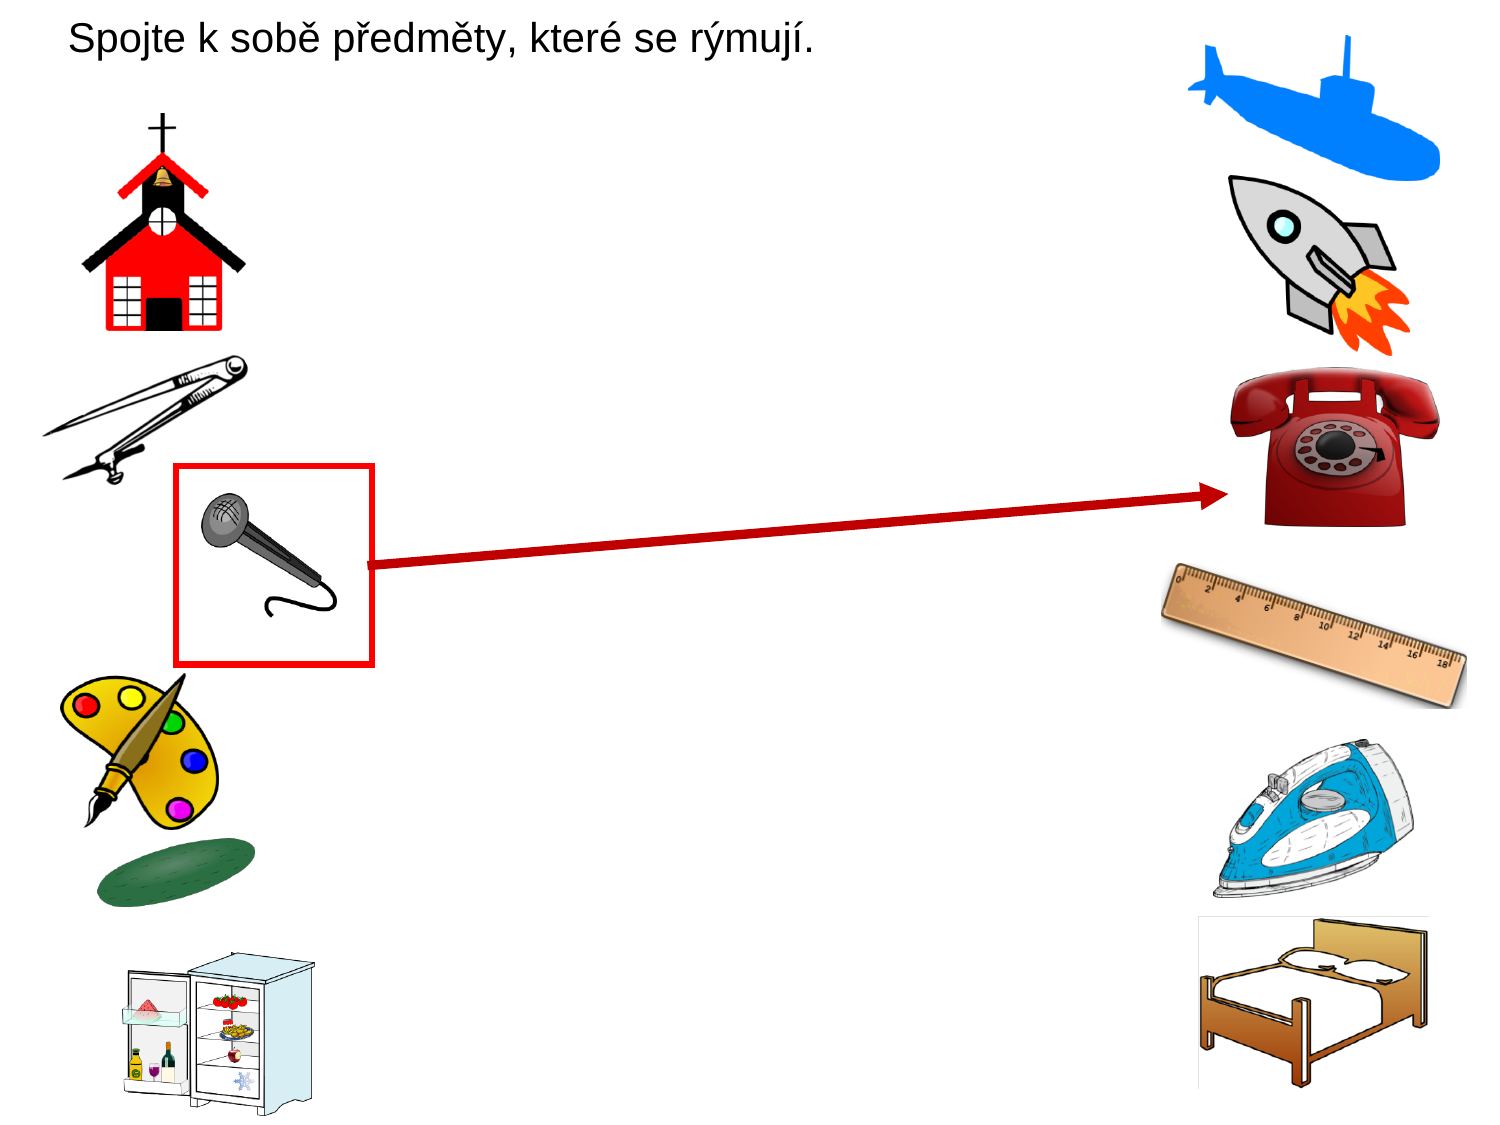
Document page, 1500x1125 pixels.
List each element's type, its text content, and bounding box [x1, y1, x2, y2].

picture [1188, 35, 1440, 356]
picture [122, 952, 315, 1116]
picture [97, 838, 255, 907]
picture [1161, 563, 1467, 709]
picture [1213, 739, 1414, 898]
picture [60, 673, 219, 830]
text_box Spojte k sobě předměty, které se rýmují. [53, 2, 831, 69]
picture [40, 340, 269, 505]
picture [0, 113, 246, 331]
picture [1227, 367, 1440, 527]
picture [1198, 916, 1429, 1089]
picture [201, 493, 337, 618]
